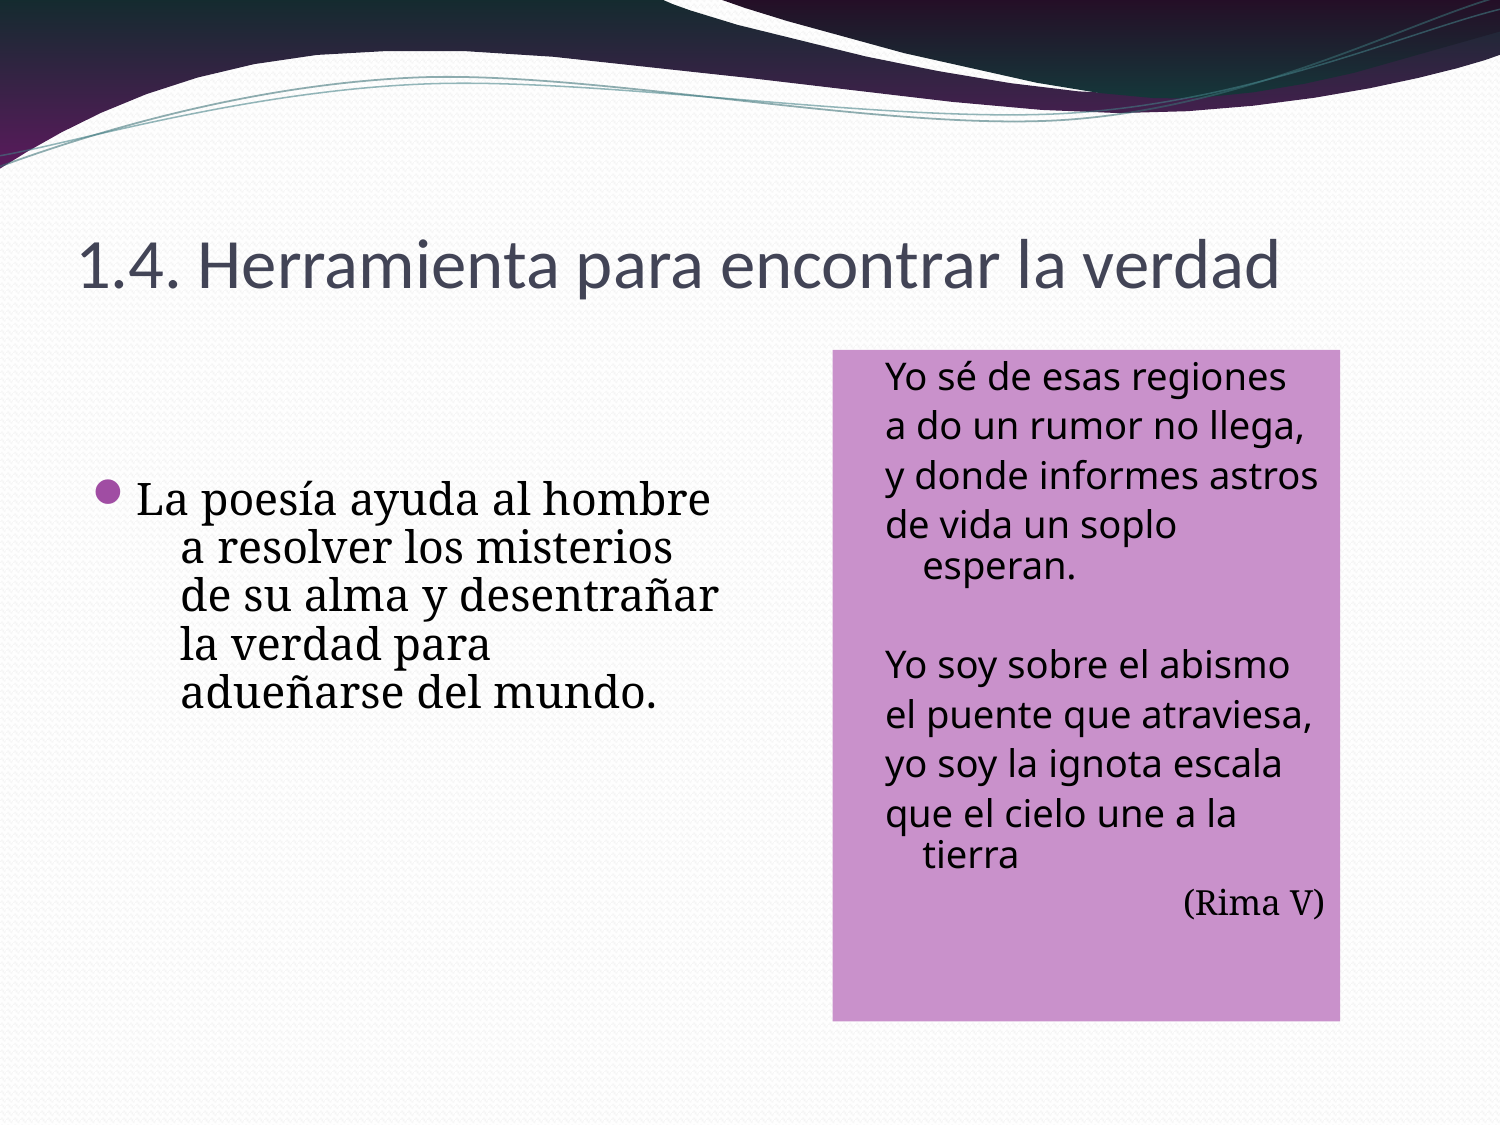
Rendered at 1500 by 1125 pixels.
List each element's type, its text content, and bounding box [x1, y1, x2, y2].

list La poesía ayuda al hombre a resolver los misterios de su alma y desentrañar la verdad para adueñarse del mundo. [77, 468, 740, 734]
list Yo sé de esas regiones a do un rumor no llega, y donde informes astros de vida un soplo esperan. Yo soy sobre el abismo el puente que atraviesa, yo soy la ignota escala que el cielo une a la tierra (Rima V) [832, 349, 1341, 1022]
title 1.4. Herramienta para encontrar la verdad [75, 115, 1426, 304]
